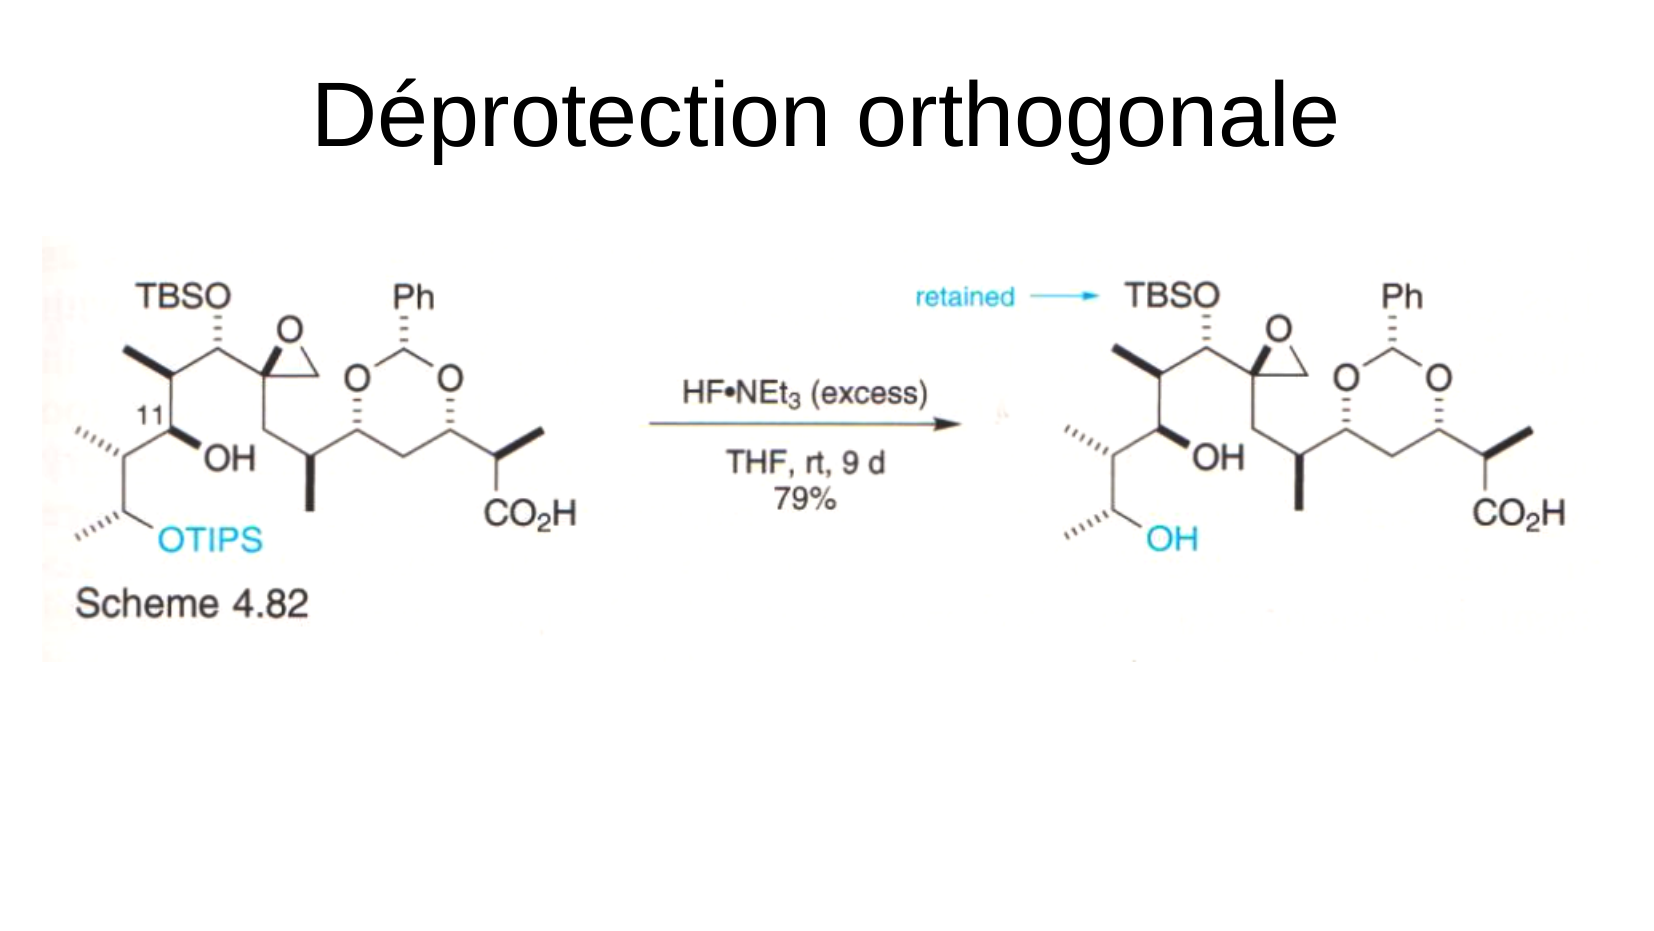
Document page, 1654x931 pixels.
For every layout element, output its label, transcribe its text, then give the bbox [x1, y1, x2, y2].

title Déprotection orthogonale [82, 37, 1571, 193]
picture [42, 236, 1642, 662]
